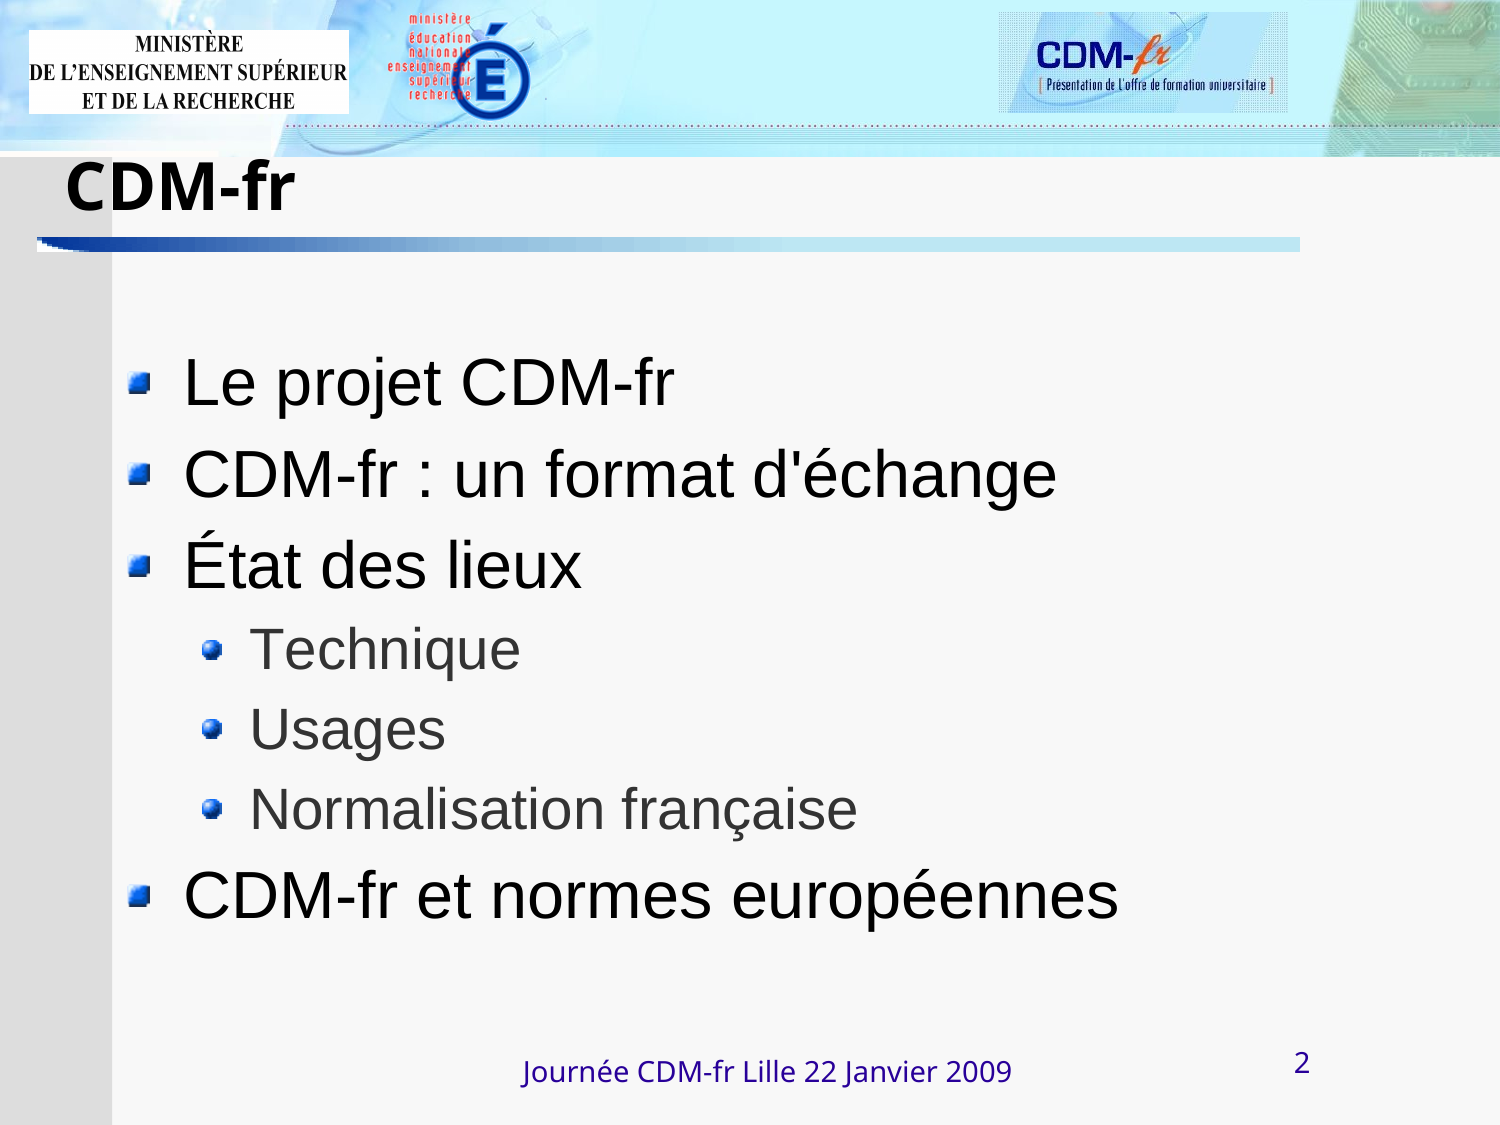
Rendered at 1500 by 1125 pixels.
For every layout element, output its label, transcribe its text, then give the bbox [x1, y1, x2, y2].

picture [0, 0, 1500, 157]
title CDM-fr [50, 137, 1463, 238]
picture [37, 237, 1300, 252]
list Le projet CDM-fr CDM-fr : un format d'échange État des lieux Technique Usages Normalisation française CDM-fr et normes européennes [112, 337, 1388, 1021]
